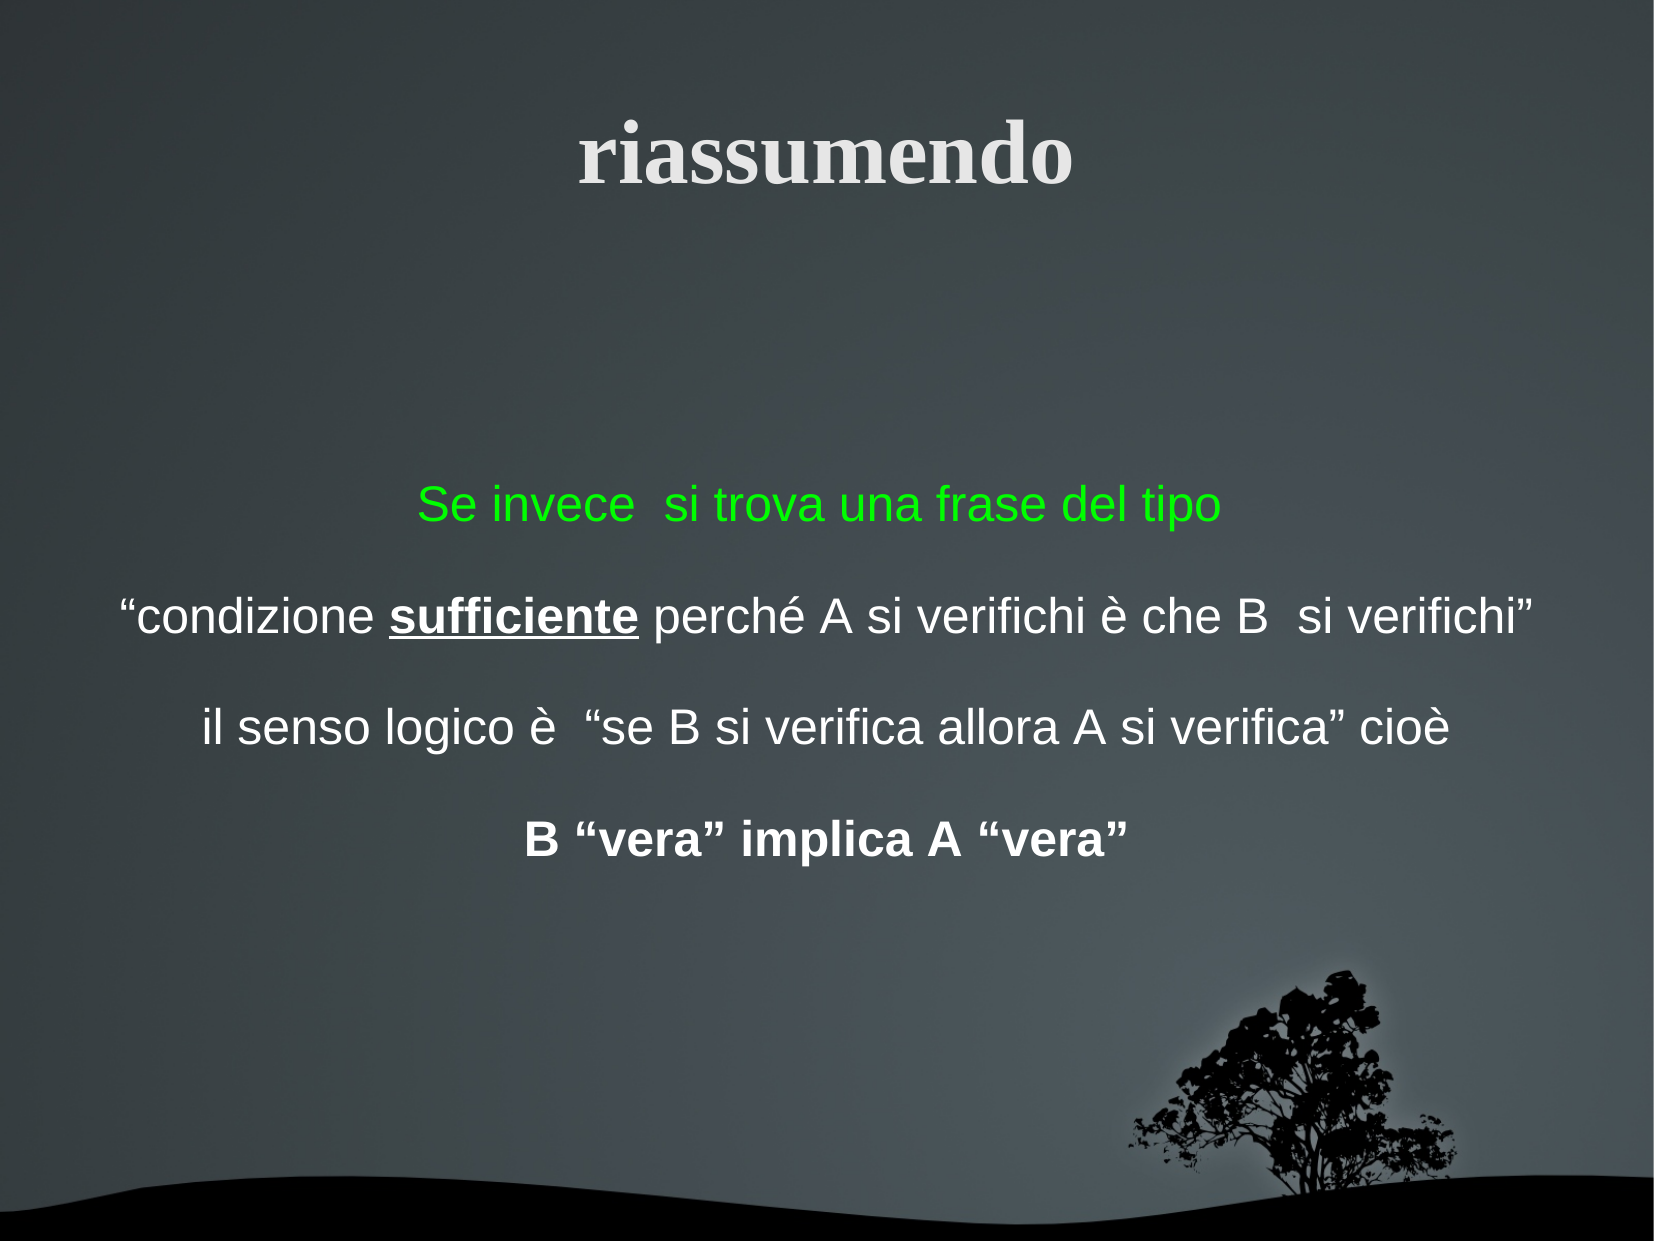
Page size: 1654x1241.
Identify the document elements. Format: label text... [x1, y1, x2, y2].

title riassumendo [82, 49, 1571, 257]
subtitle Se invece si trova una frase del tipo “condizione sufficiente perché A si verifichi è che B si verifichi” il senso logico è “se B si verifica allora A si verifica” cioè B “vera” implica A “vera” [82, 290, 1571, 1109]
picture [0, 0, 1654, 1241]
